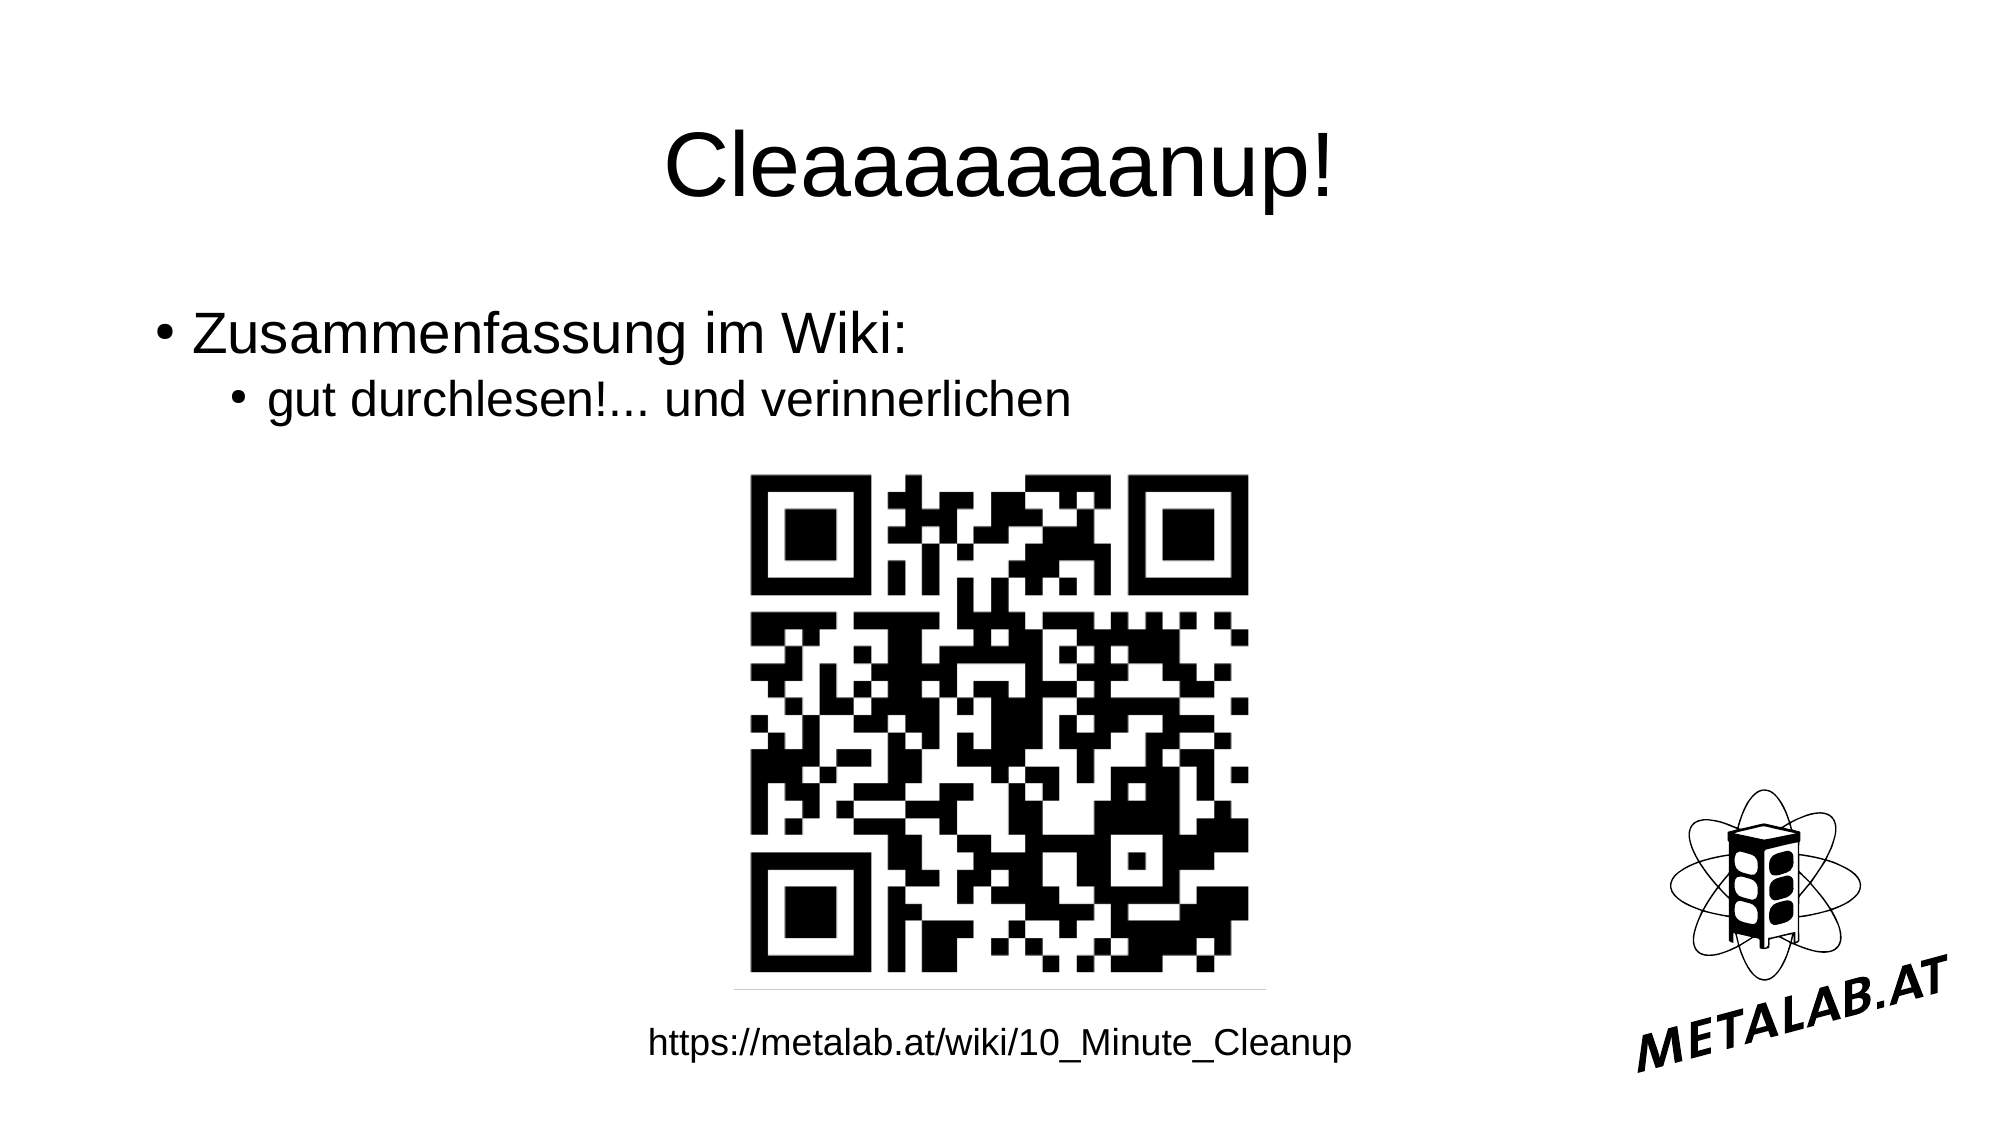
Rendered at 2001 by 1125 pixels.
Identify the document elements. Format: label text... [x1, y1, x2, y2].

text_box https://metalab.at/wiki/10_Minute_Cleanup [625, 1013, 1376, 1074]
picture [734, 458, 1266, 991]
list Zusammenfassung im Wiki: gut durchlesen!... und verinnerlichen [137, 299, 1863, 1014]
title Cleaaaaaaanup! [137, 59, 1863, 278]
